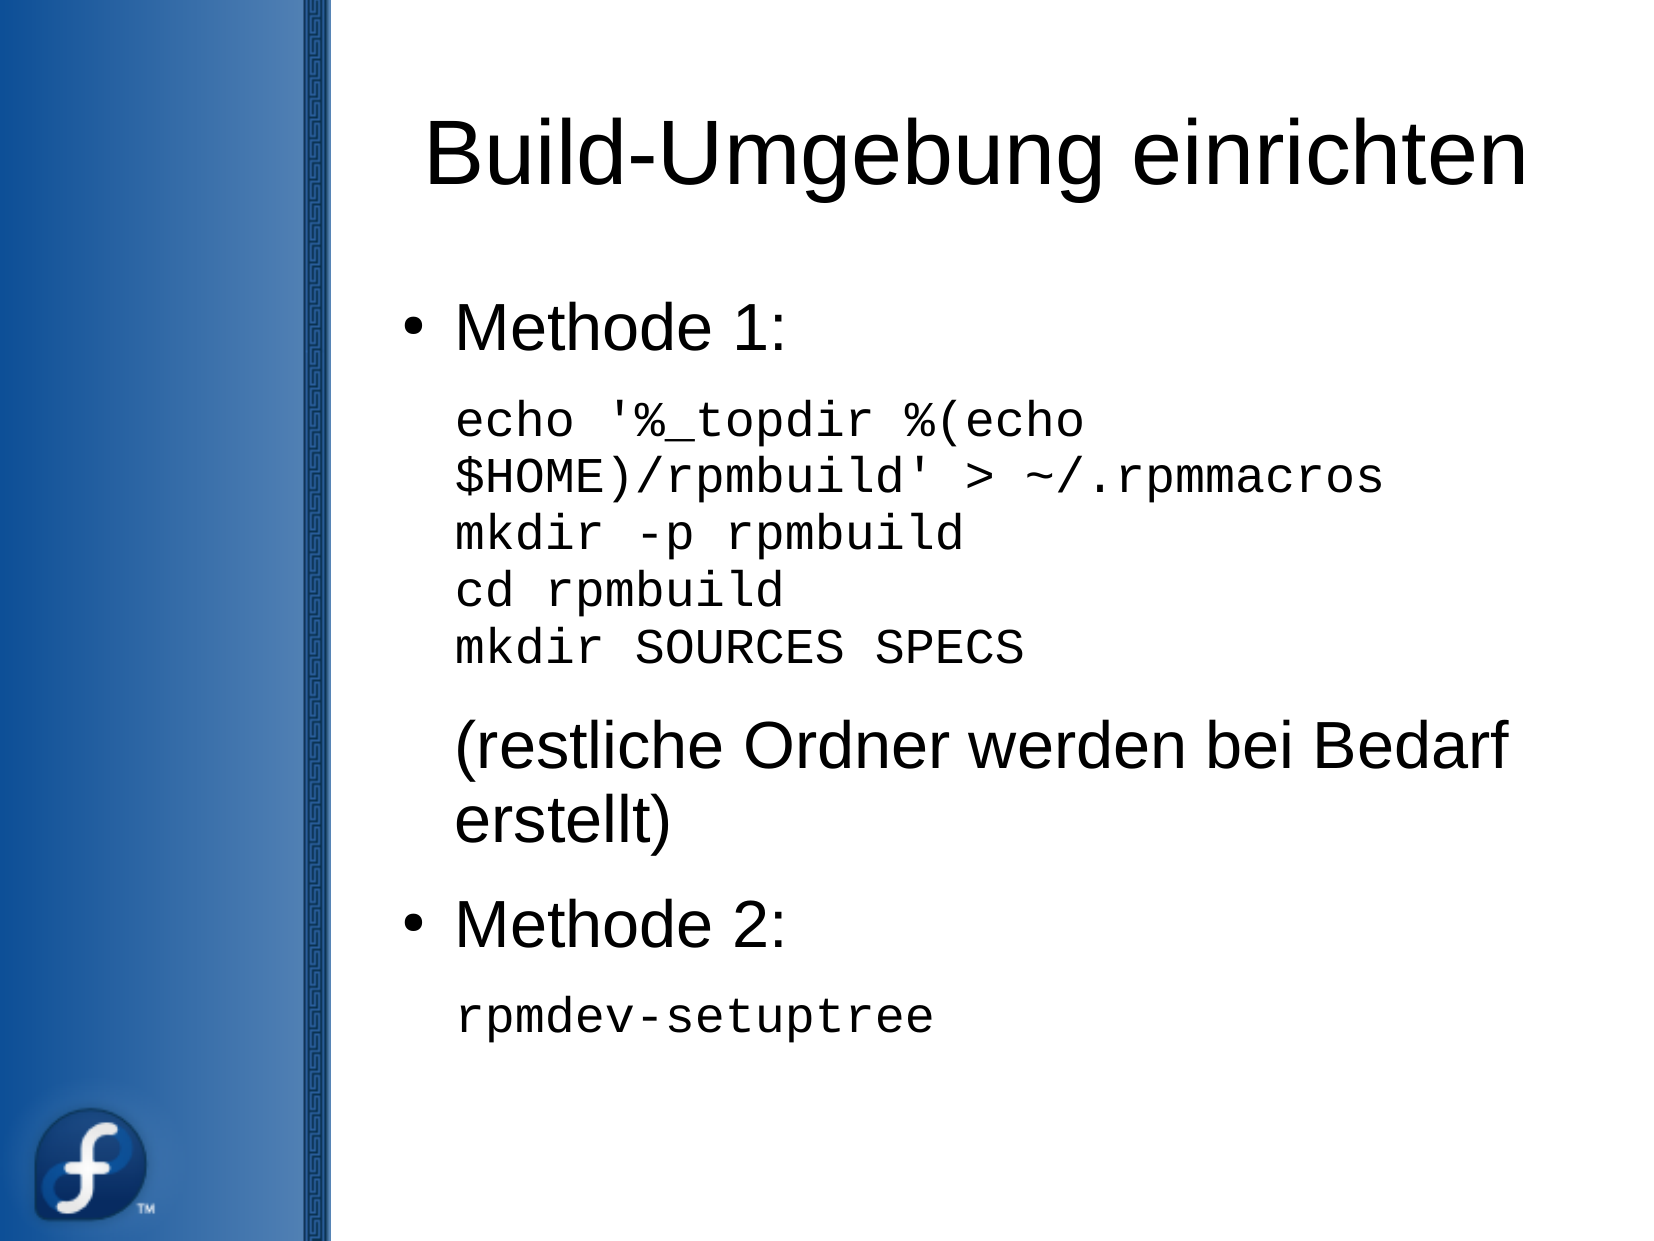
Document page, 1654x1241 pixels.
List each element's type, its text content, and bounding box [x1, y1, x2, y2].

picture [0, 0, 331, 1241]
title Build-Umgebung einrichten [383, 56, 1571, 250]
list Methode 1: echo '%_topdir %(echo $HOME)/rpmbuild' > ~/.rpmmacros mkdir -p rpmbuild cd rpmbuild mkdir SOURCES SPECS (restliche Ordner werden bei Bedarf erstellt) Methode 2: rpmdev-setuptree [383, 290, 1571, 1094]
